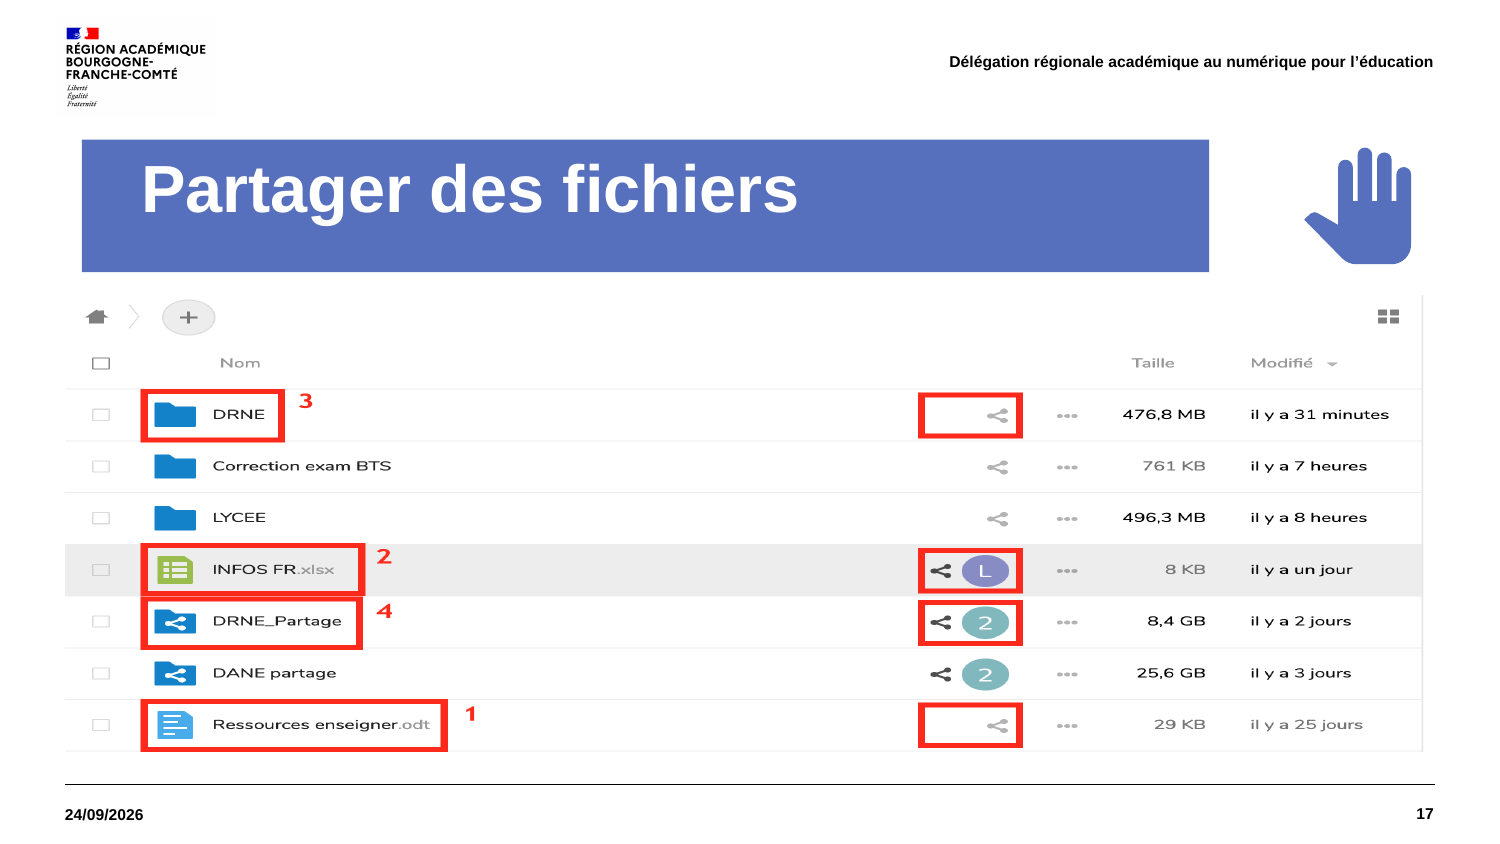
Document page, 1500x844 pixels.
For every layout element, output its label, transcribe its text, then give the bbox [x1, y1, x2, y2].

picture [65, 295, 1424, 752]
text_box Délégation régionale académique au numérique pour l’éducation [470, 32, 1434, 90]
text_box [1304, 147, 1412, 265]
text_box 08/06/2021 [64, 786, 244, 843]
text_box Partager des fichiers [81, 139, 1210, 273]
picture [55, 16, 217, 118]
text_box <numéro> [1213, 784, 1434, 843]
